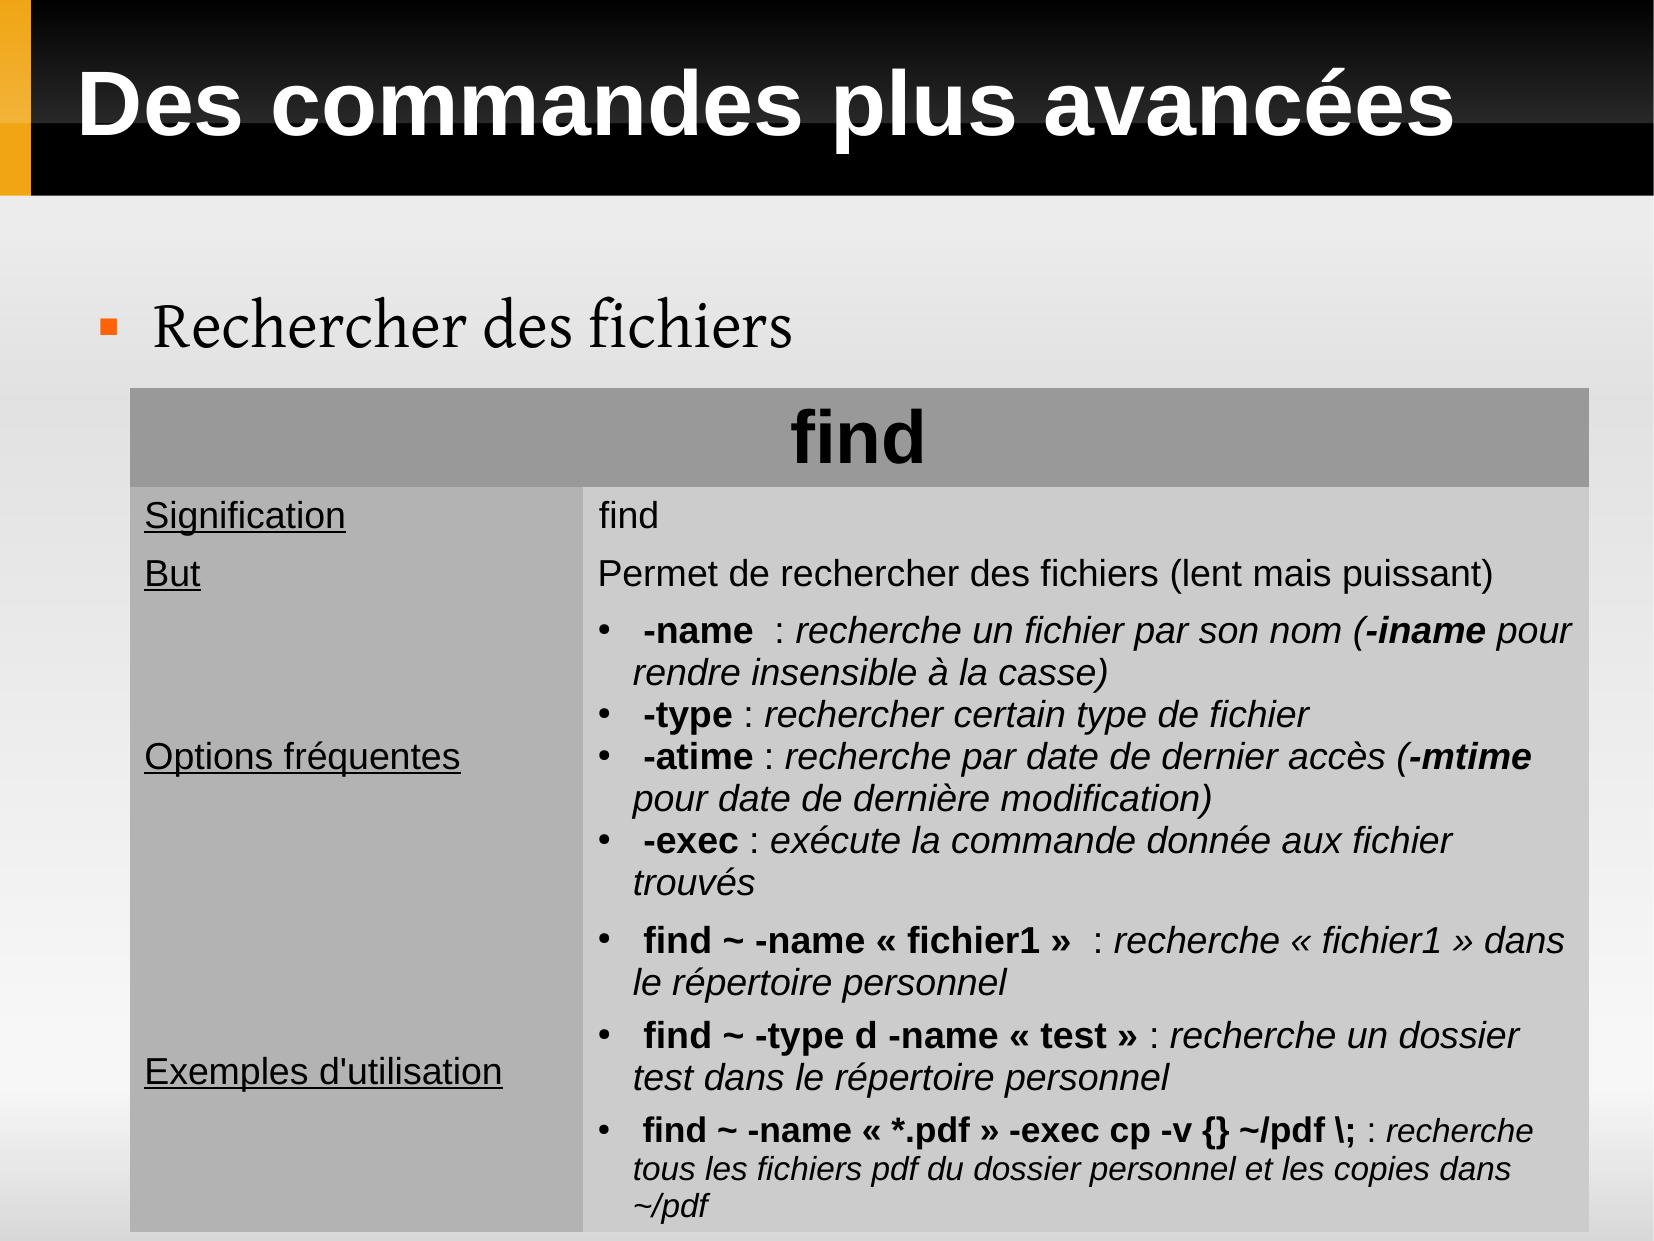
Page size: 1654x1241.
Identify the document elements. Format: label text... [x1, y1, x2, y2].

table_cell Permet de rechercher des fichiers (lent mais puissant) [583, 545, 1589, 602]
table_cell find ~ -name « fichier1 » : recherche « fichier1 » dans le répertoire personnel find ~ -type d -name « test » : recherche un dossier test dans le répertoire personnel find ~ -name « *.pdf » -exec cp -v {} ~/pdf \; : recherche tous les fichiers pdf du dossier personnel et les copies dans ~/pdf [583, 911, 1589, 1232]
table_cell Signification [130, 487, 583, 545]
table_cell -name : recherche un fichier par son nom (-iname pour rendre insensible à la casse) -type : rechercher certain type de fichier -atime : recherche par date de dernier accès (-mtime pour date de dernière modification) -exec : exécute la commande donnée aux fichier trouvés [583, 602, 1589, 911]
table_cell But [130, 545, 583, 602]
title Des commandes plus avancées [76, 0, 1565, 208]
table_cell find [583, 487, 1589, 545]
table_cell Options fréquentes [130, 602, 583, 911]
table_header find [130, 388, 1589, 487]
table_cell Exemples d'utilisation [130, 911, 583, 1232]
list Rechercher des fichiers [82, 290, 1571, 1109]
picture [0, 0, 1654, 1241]
